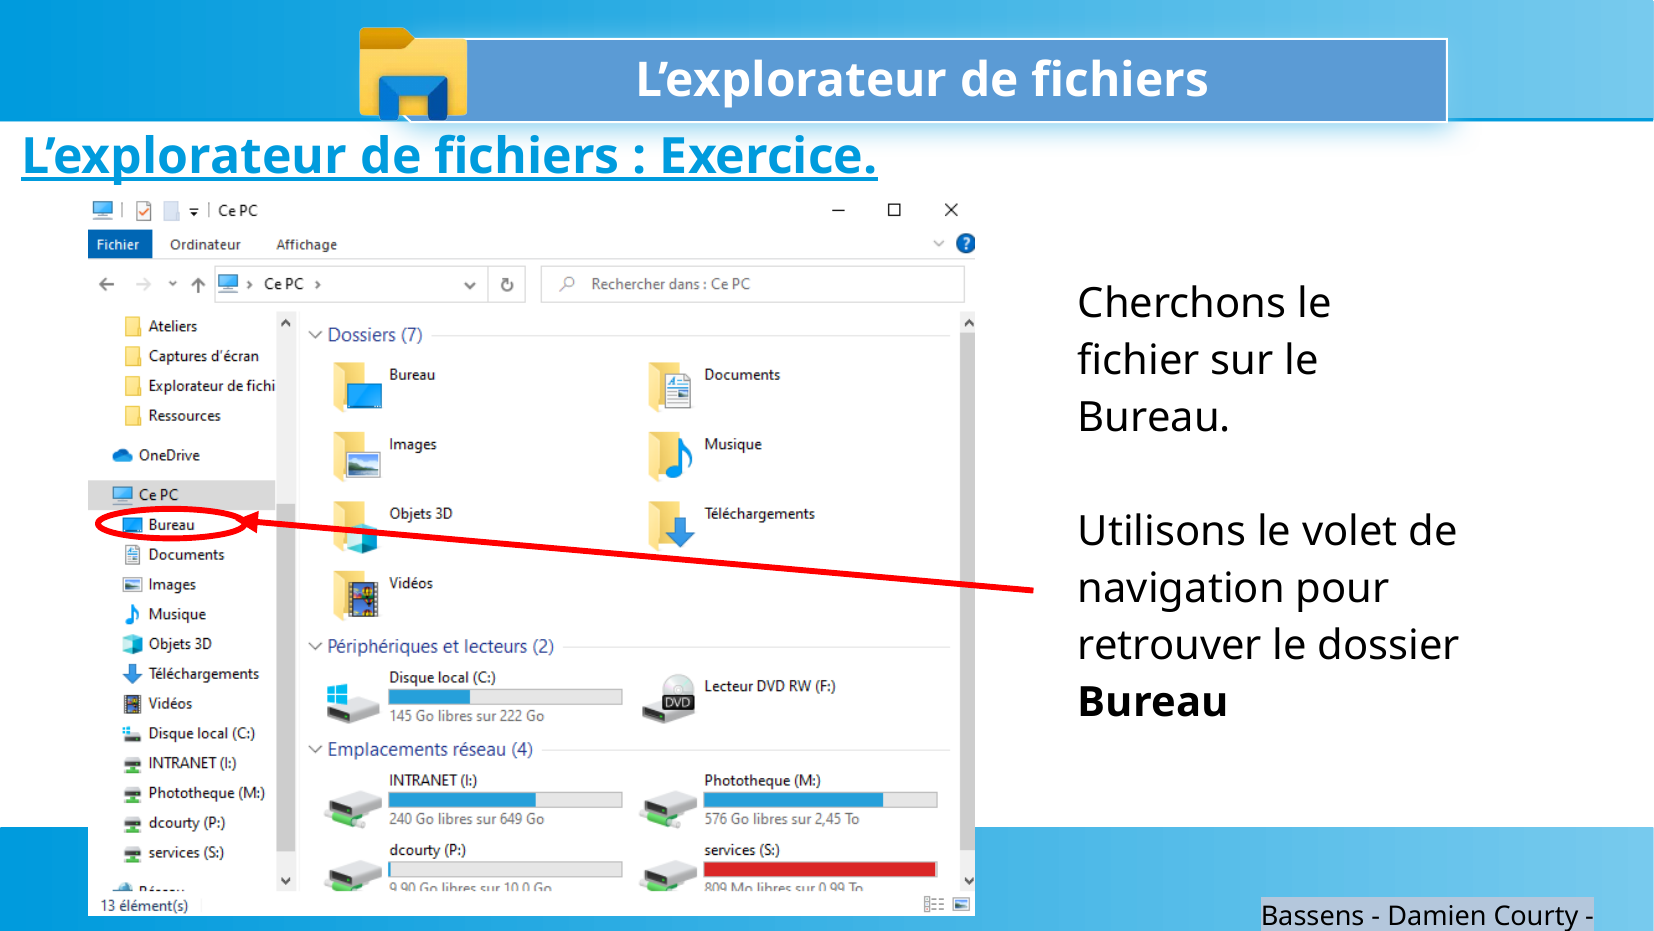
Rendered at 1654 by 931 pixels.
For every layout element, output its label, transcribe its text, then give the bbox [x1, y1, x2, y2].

text_box Bassens - Damien Courty - 2024 [1246, 889, 1654, 931]
text_box L’explorateur de fichiers [476, 38, 1447, 112]
picture [102, 512, 240, 535]
text_box L’explorateur de fichiers : Exercice. [6, 112, 1565, 228]
text_box Cherchons le fichier sur le Bureau. Utilisons le volet de navigation pour retrouver le dossier Bureau [1062, 265, 1477, 673]
picture [88, 195, 975, 916]
picture [354, 21, 476, 125]
